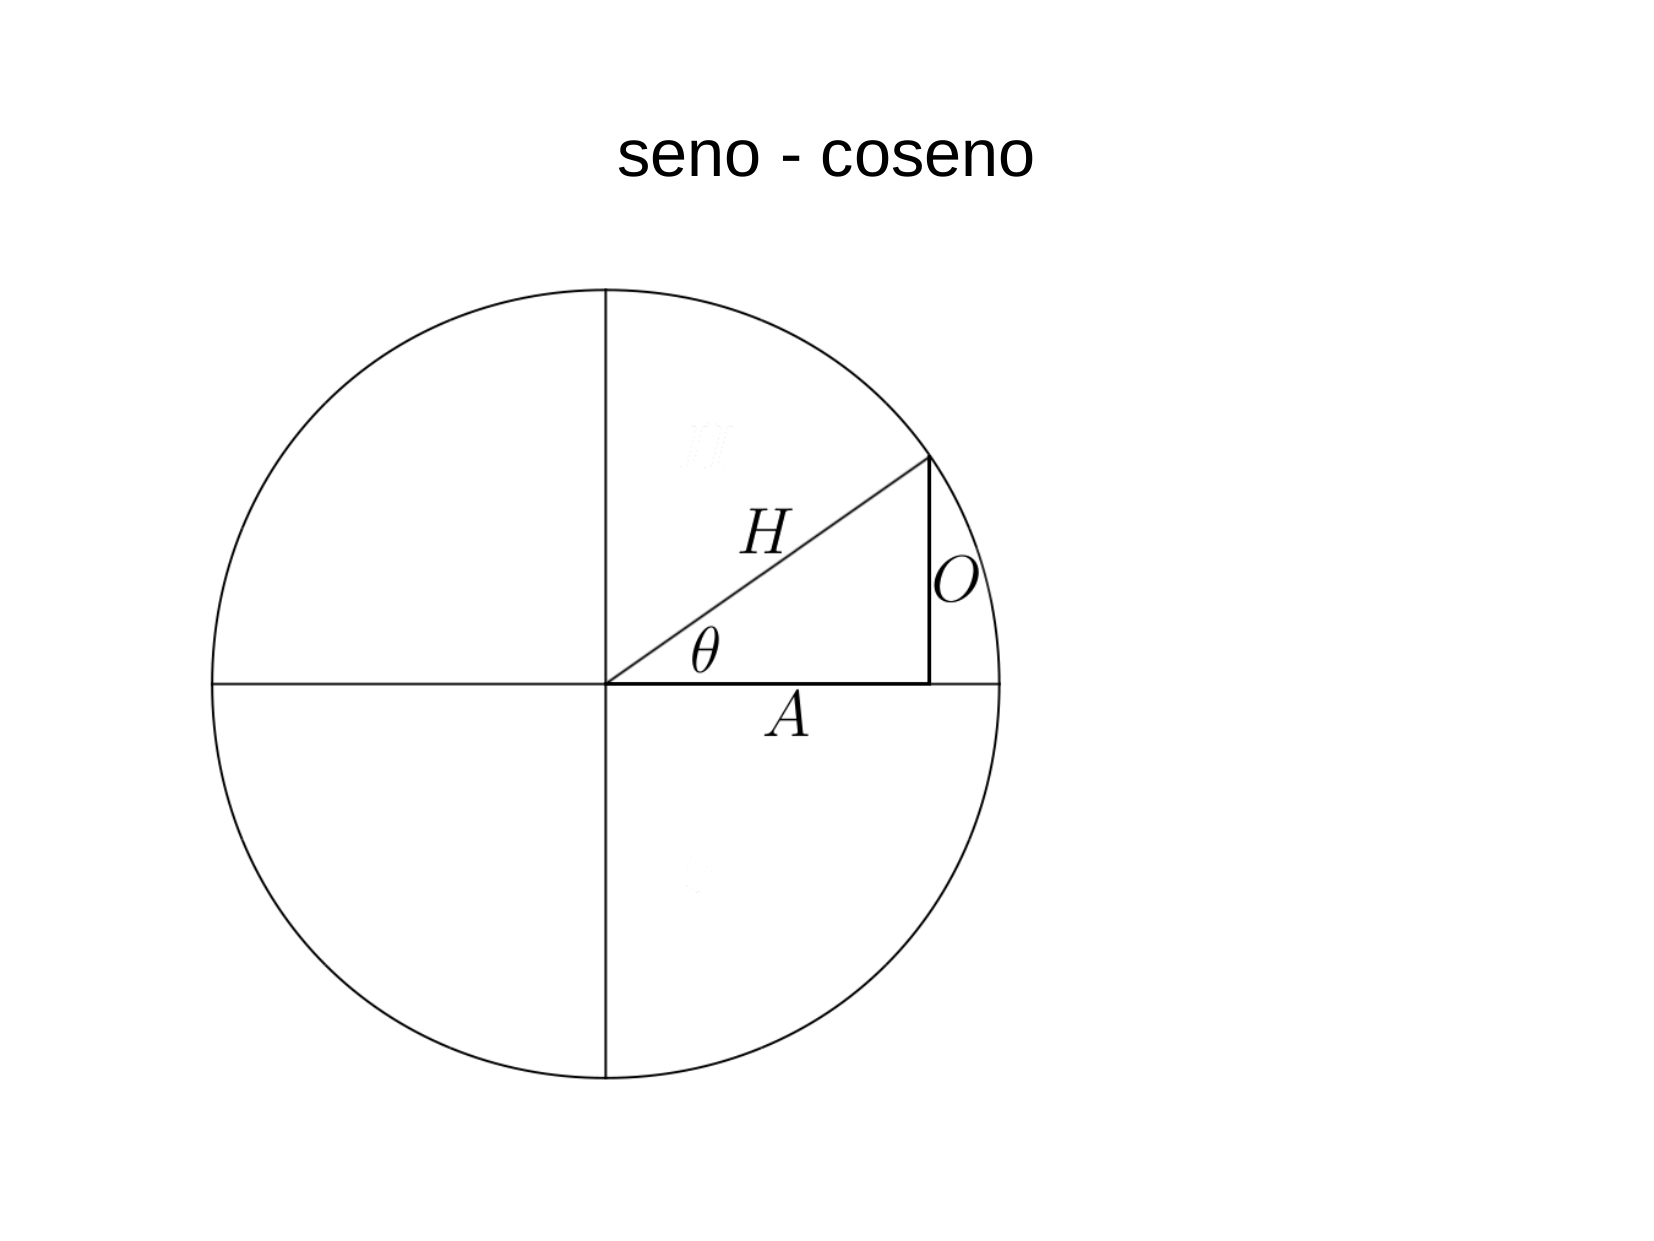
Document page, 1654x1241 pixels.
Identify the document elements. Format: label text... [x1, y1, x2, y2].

title seno - coseno [82, 56, 1571, 250]
picture [206, 286, 1447, 1082]
